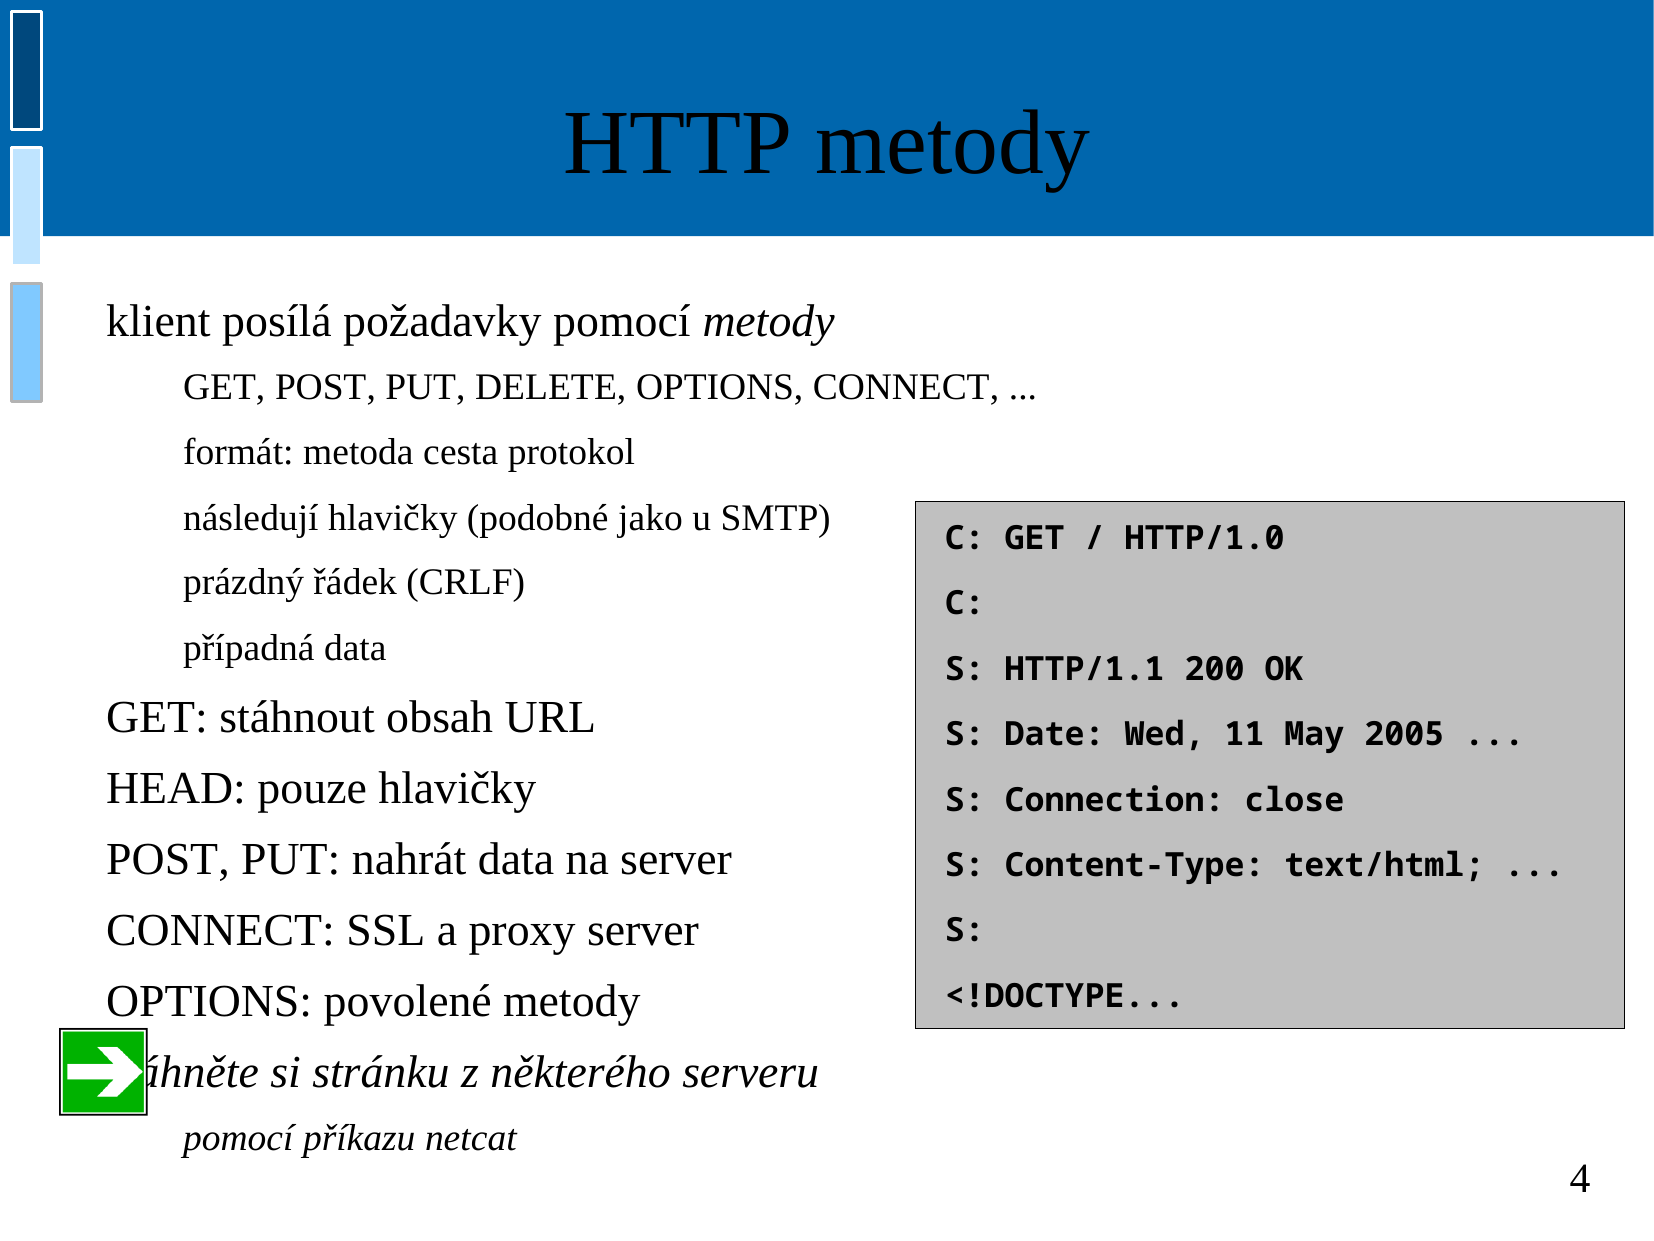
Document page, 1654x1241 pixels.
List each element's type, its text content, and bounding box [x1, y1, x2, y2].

picture [52, 1021, 154, 1123]
title HTTP metody [121, 49, 1534, 237]
list klient posílá požadavky pomocí metody GET, POST, PUT, DELETE, OPTIONS, CONNECT, ... formát: metoda cesta protokol následují hlavičky (podobné jako u SMTP) prázdný řádek (CRLF) případná data GET: stáhnout obsah URL HEAD: pouze hlavičky POST, PUT: nahrát data na server CONNECT: SSL a proxy server OPTIONS: povolené metody stáhněte si stránku z některého serveru pomocí příkazu netcat [88, 295, 1595, 1216]
list C: GET / HTTP/1.0 C: S: HTTP/1.1 200 OK S: Date: Wed, 11 May 2005 ... S: Connection: close S: Content-Type: text/html; ... S: <!DOCTYPE... [915, 501, 1625, 1004]
